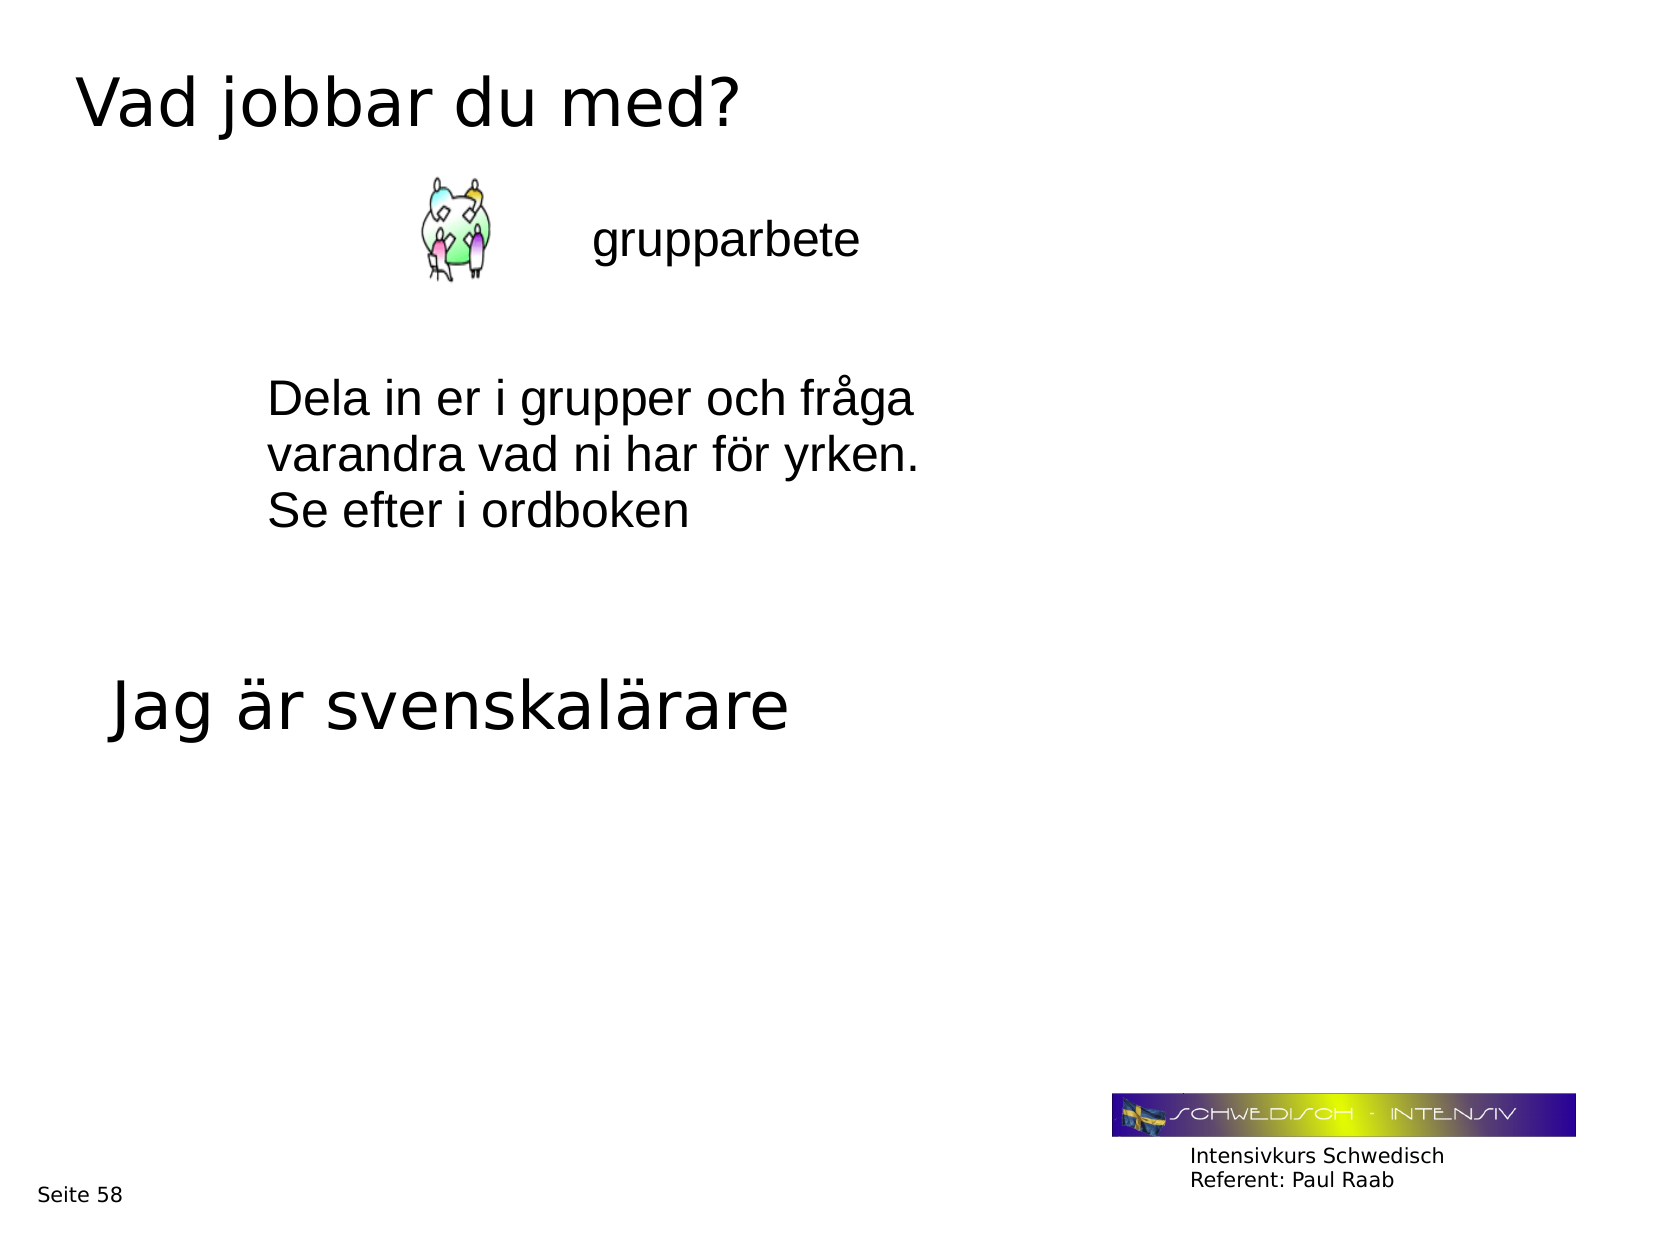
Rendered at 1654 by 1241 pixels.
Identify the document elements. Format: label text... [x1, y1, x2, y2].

text_box grupparbete [577, 203, 916, 275]
picture [417, 173, 493, 287]
text_box Jag är svenskalärare [96, 659, 861, 753]
text_box Vad jobbar du med? [61, 57, 826, 151]
text_box Dela in er i grupper och fråga varandra vad ni har för yrken. Se efter i ordboken [252, 363, 1051, 546]
picture [1112, 1093, 1576, 1137]
